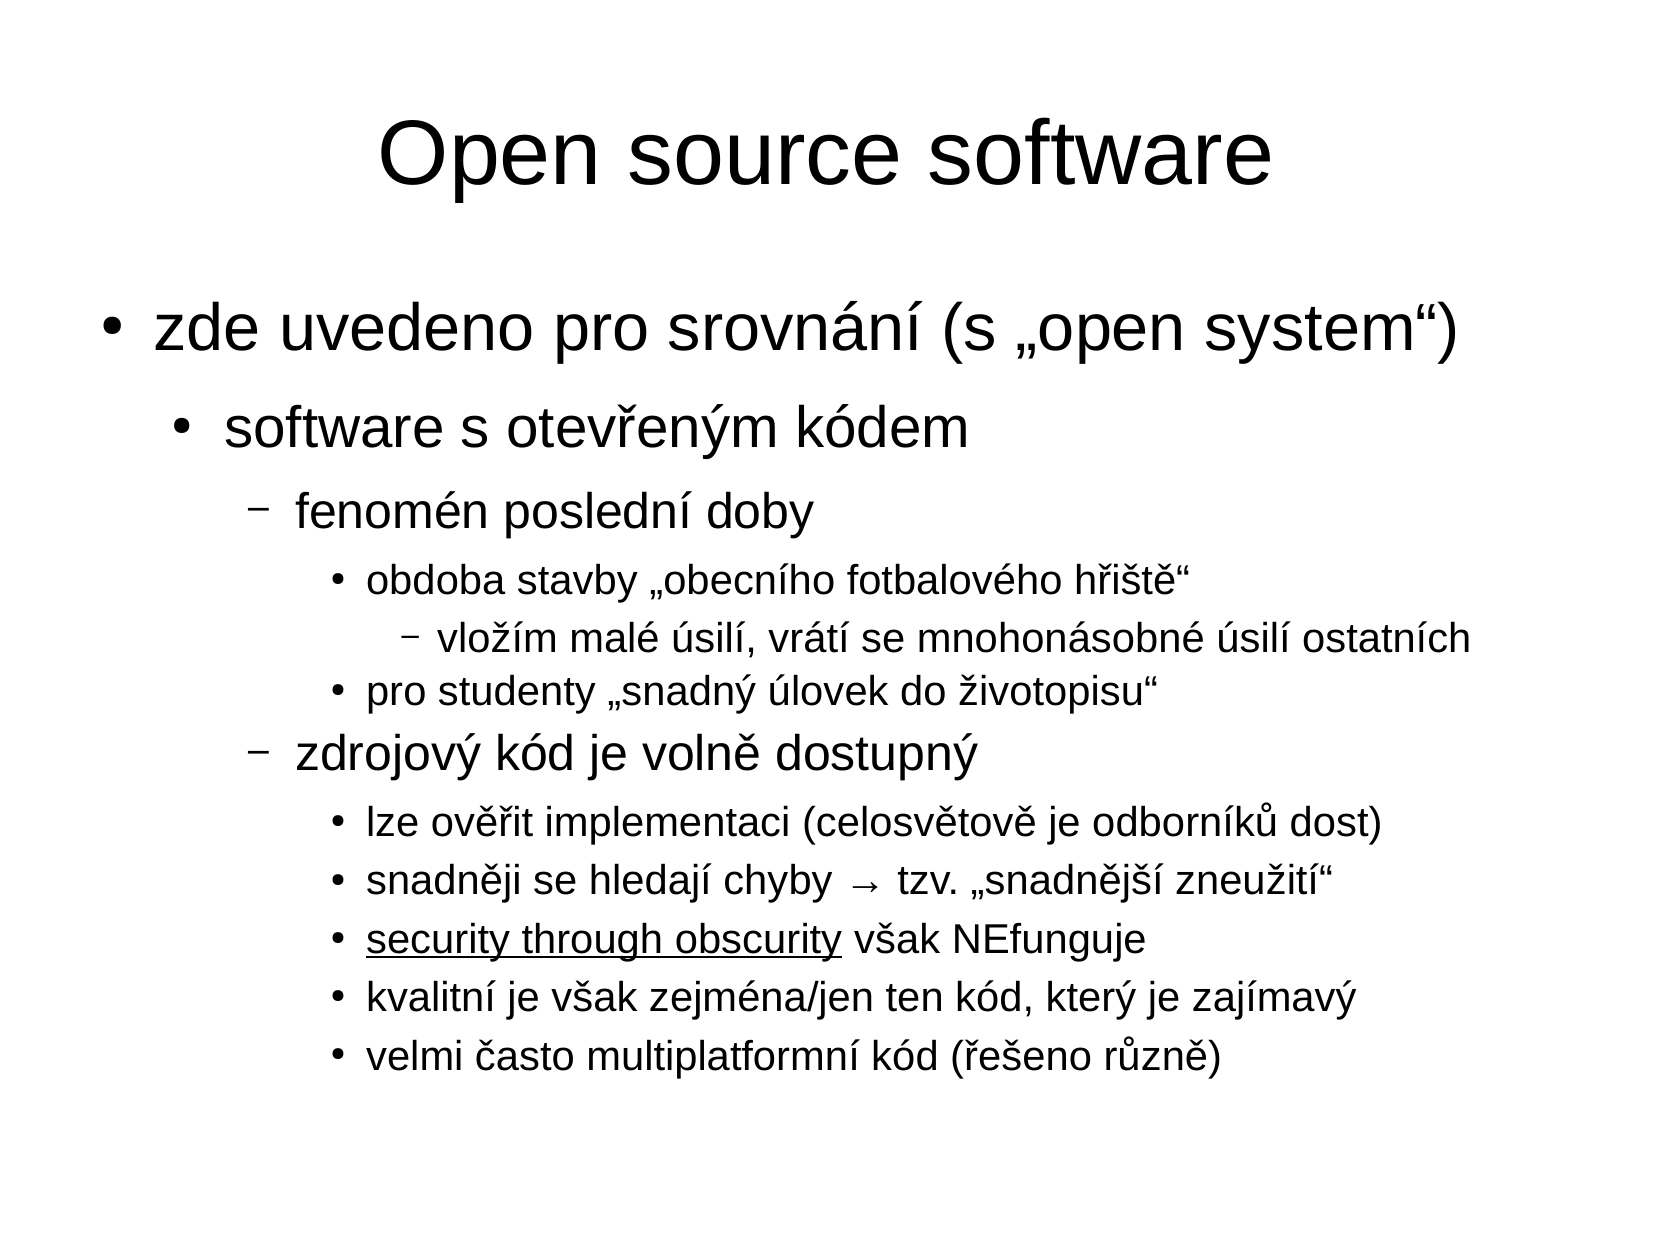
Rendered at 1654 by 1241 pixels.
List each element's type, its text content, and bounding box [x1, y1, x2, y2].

list zde uvedeno pro srovnání (s „open system“) software s otevřeným kódem fenomén poslední doby obdoba stavby „obecního fotbalového hřiště“ vložím malé úsilí, vrátí se mnohonásobné úsilí ostatních pro studenty „snadný úlovek do životopisu“ zdrojový kód je volně dostupný lze ověřit implementaci (celosvětově je odborníků dost) snadněji se hledají chyby → tzv. „snadnější zneužití“ security through obscurity však NEfunguje kvalitní je však zejména/jen ten kód, který je zajímavý velmi často multiplatformní kód (řešeno různě) [82, 290, 1571, 1094]
title Open source software [82, 56, 1571, 250]
